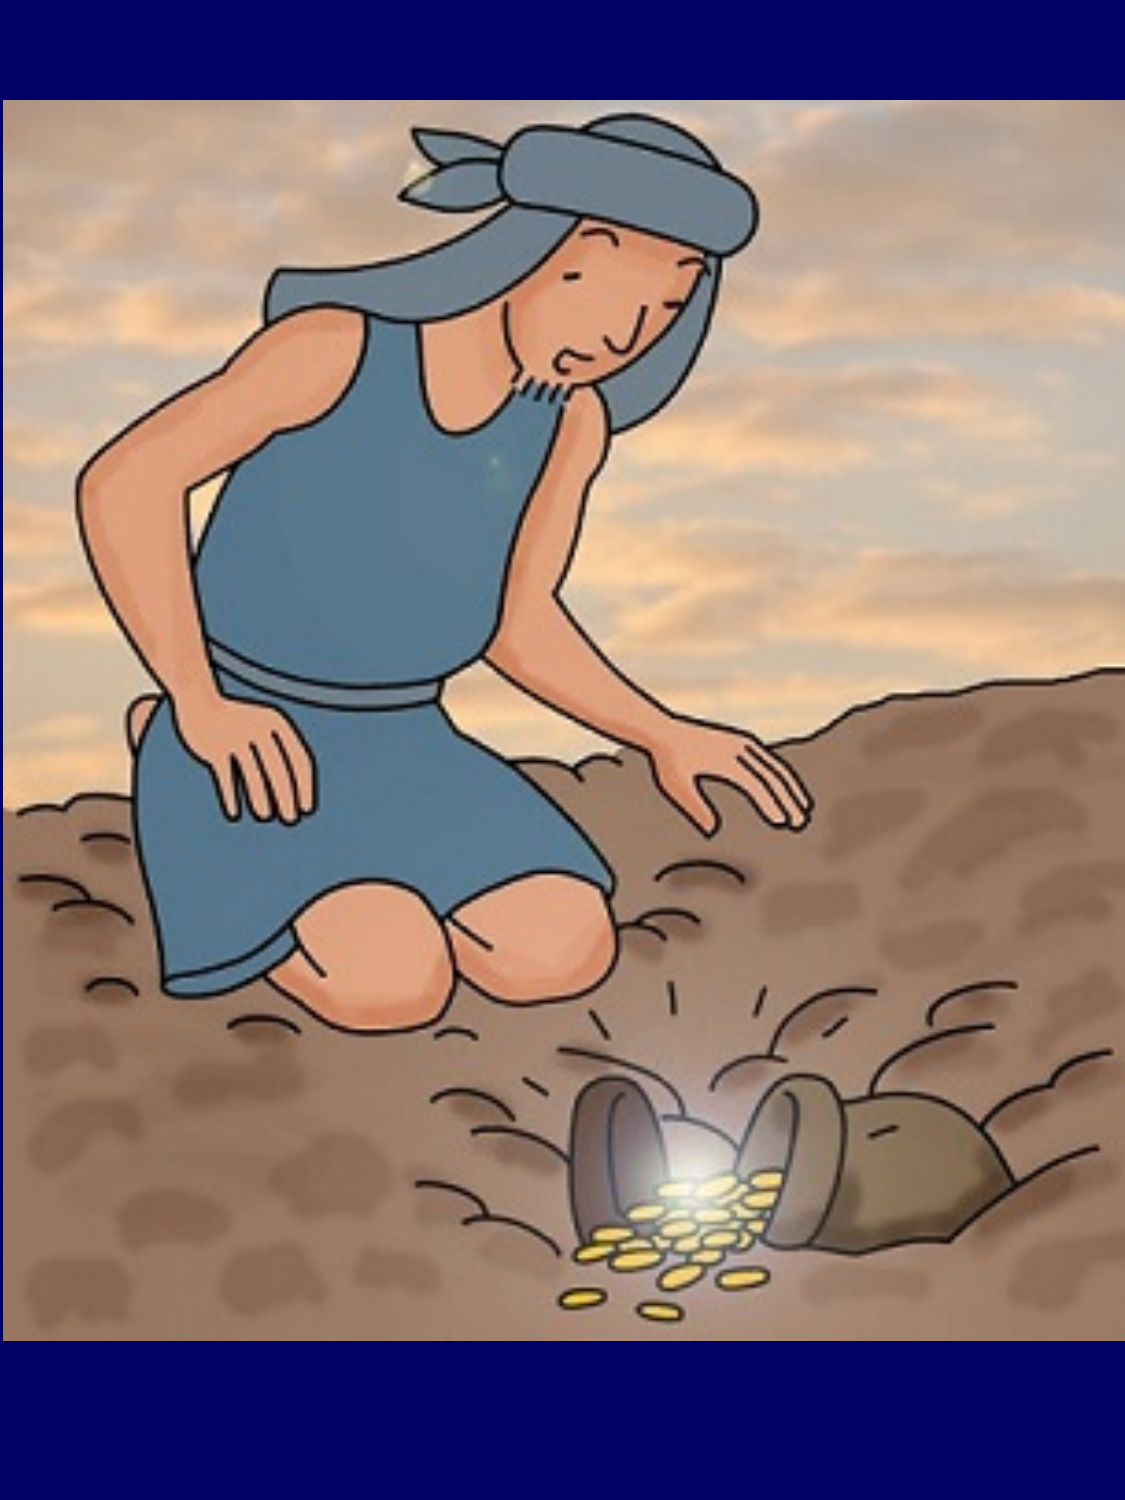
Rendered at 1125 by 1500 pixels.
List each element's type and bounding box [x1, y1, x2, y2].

picture [3, 100, 1125, 1341]
